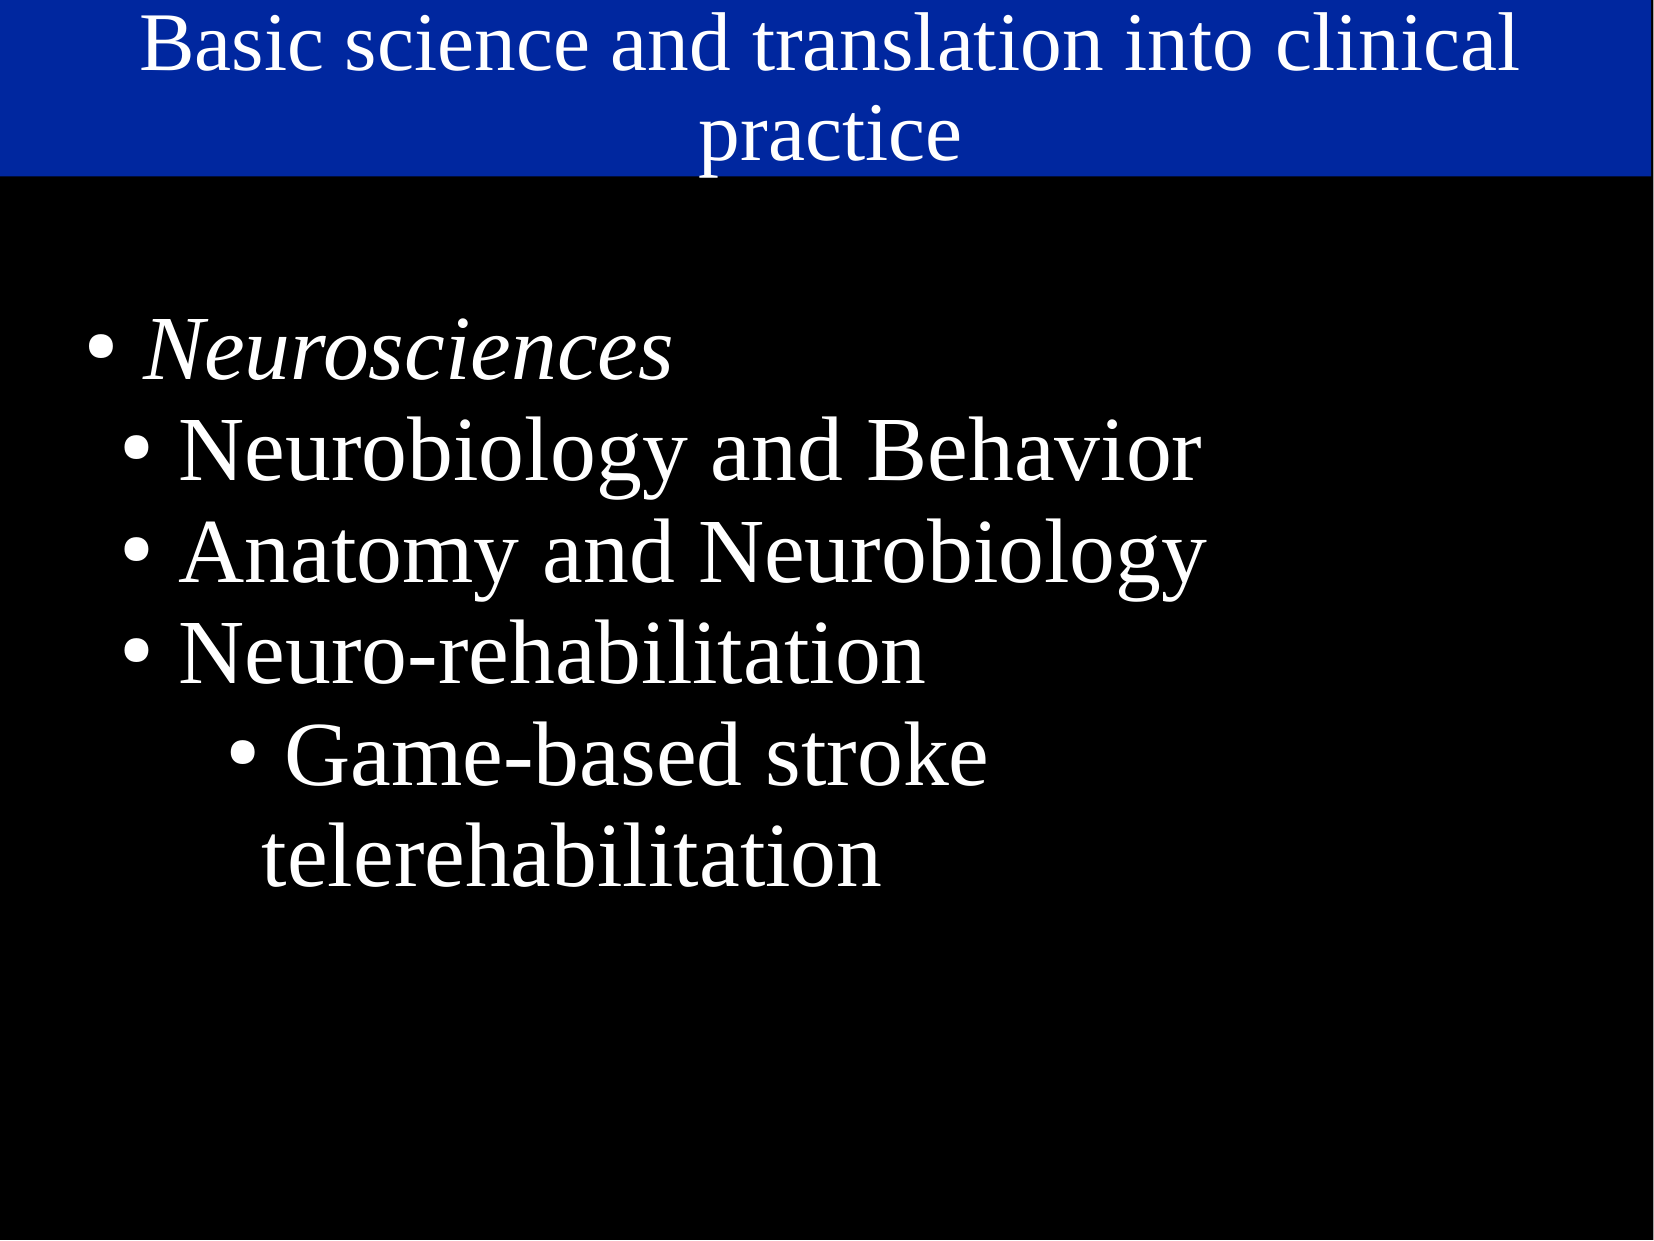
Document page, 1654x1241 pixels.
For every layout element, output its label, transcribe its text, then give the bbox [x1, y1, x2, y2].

text_box Neurosciences Neurobiology and Behavior Anatomy and Neurobiology Neuro-rehabilitation Game-based stroke telerehabilitation [21, 207, 1630, 1154]
title Basic science and translation into clinical practice [5, 0, 1654, 187]
